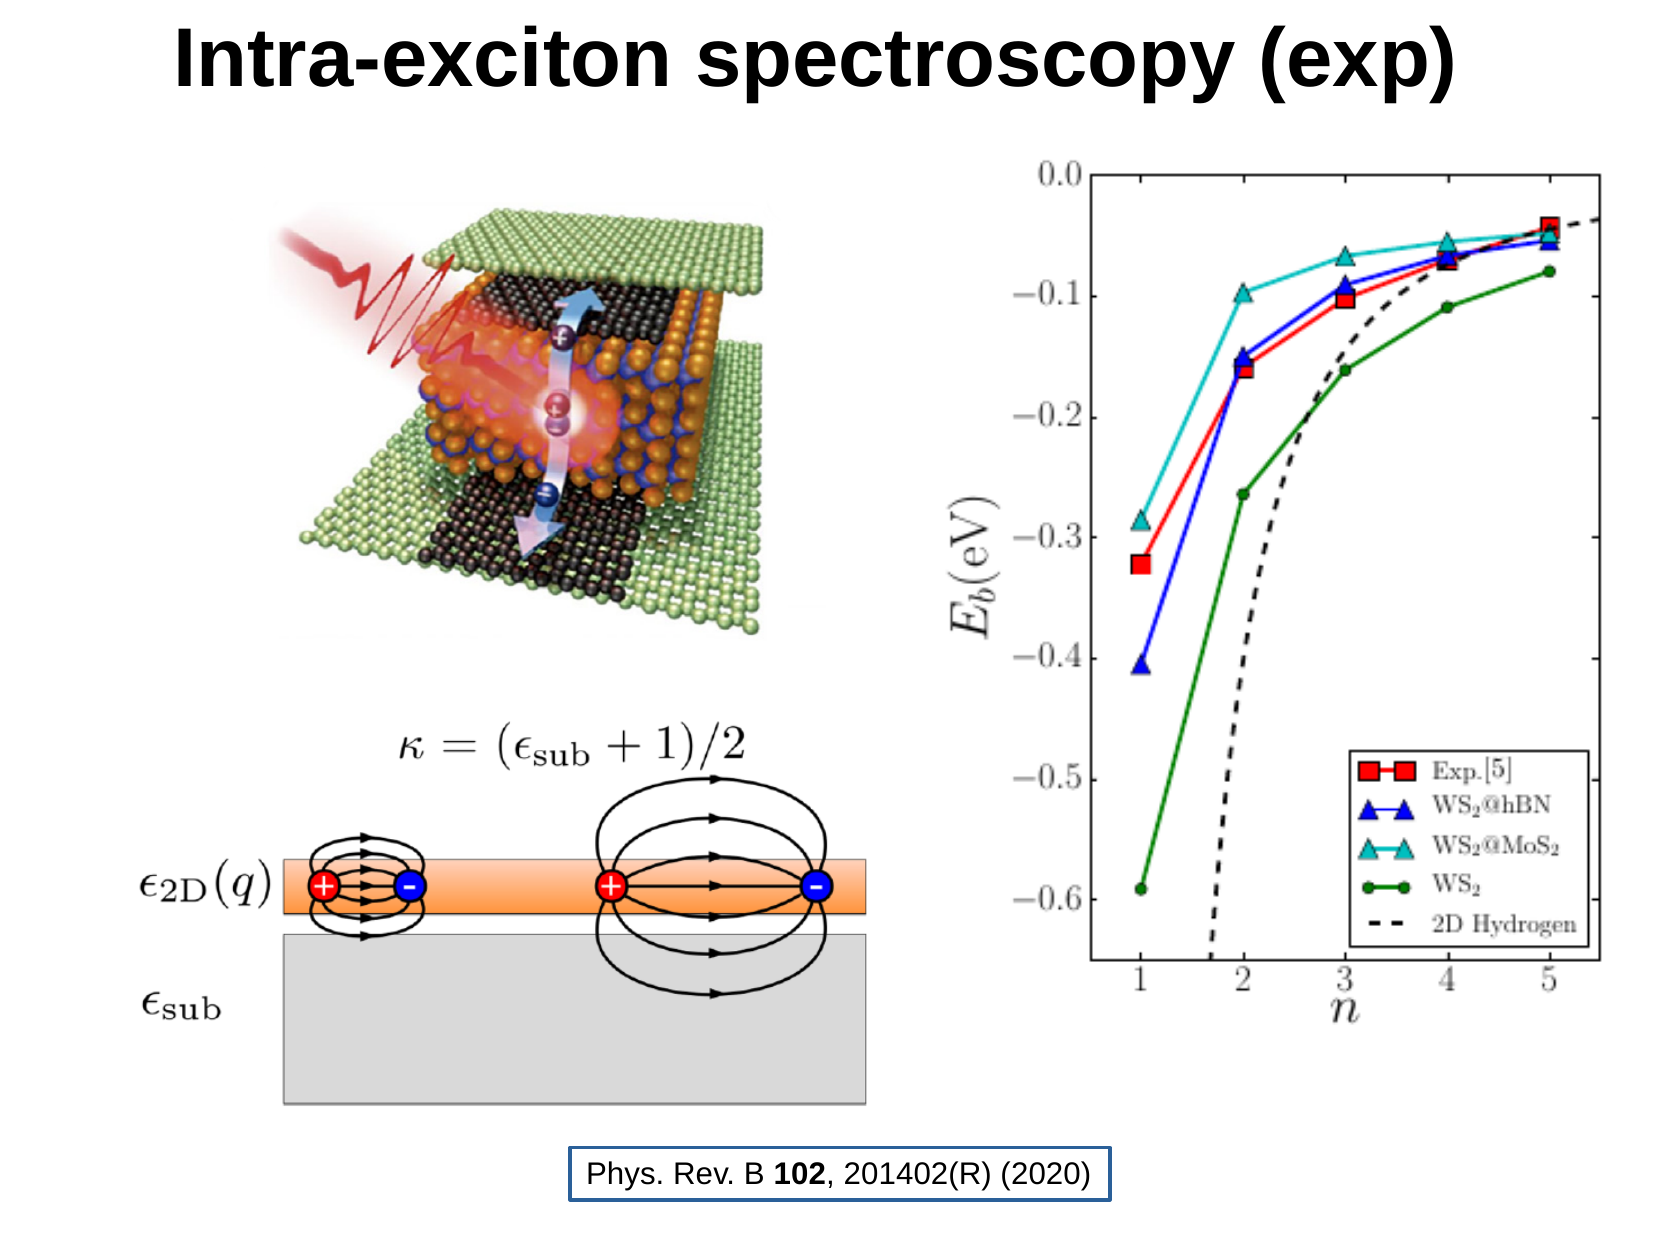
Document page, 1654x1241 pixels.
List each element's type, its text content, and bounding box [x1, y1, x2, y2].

picture [915, 134, 1651, 1062]
picture [135, 704, 901, 1128]
title Intra-exciton spectroscopy (exp) [71, 0, 1561, 116]
picture [201, 134, 826, 649]
text_box Phys. Rev. B 102, 201402(R) (2020) [570, 1147, 1111, 1201]
